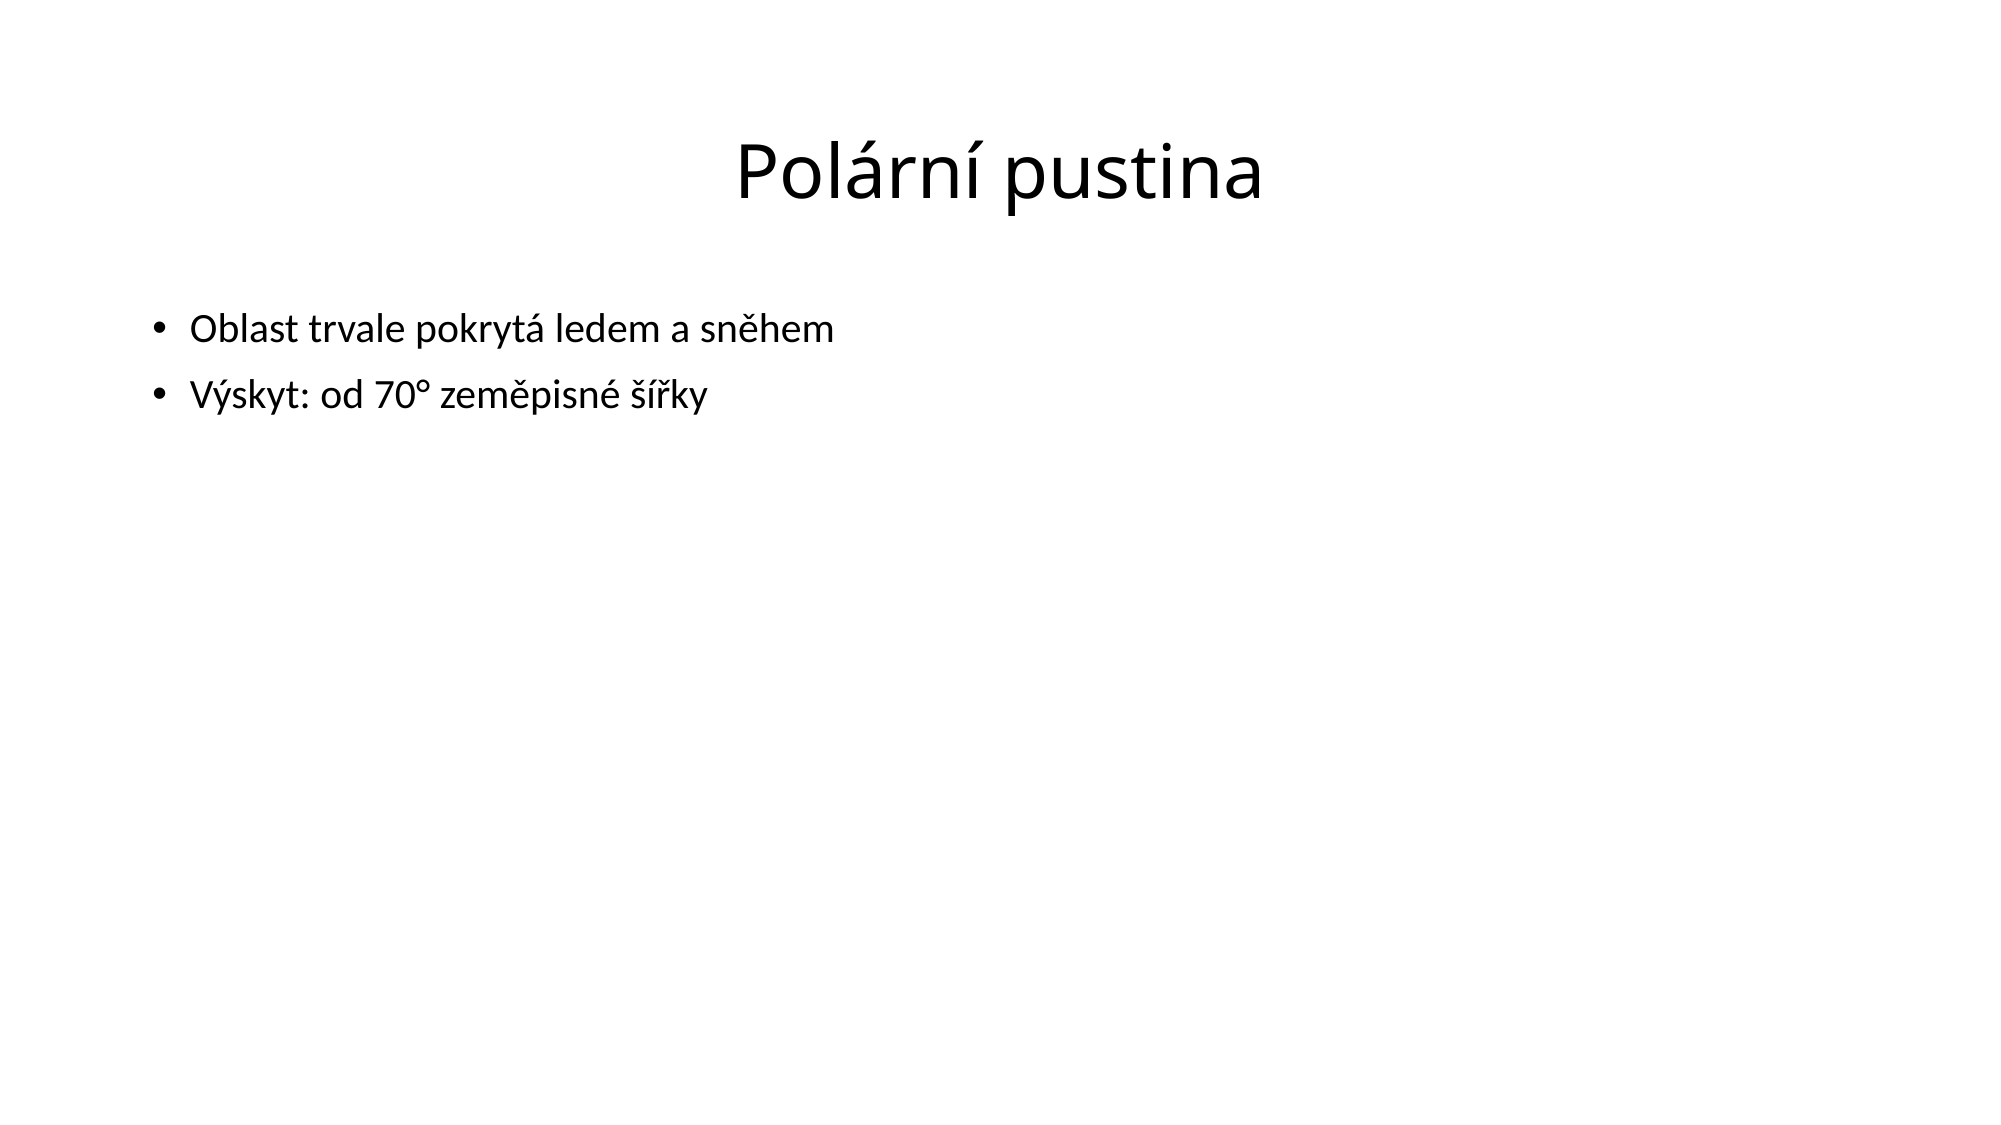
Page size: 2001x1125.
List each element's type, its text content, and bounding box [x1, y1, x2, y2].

title Polární pustina [137, 59, 1863, 278]
list Oblast trvale pokrytá ledem a sněhem Výskyt: od 70° zeměpisné šířky [137, 299, 1863, 1014]
